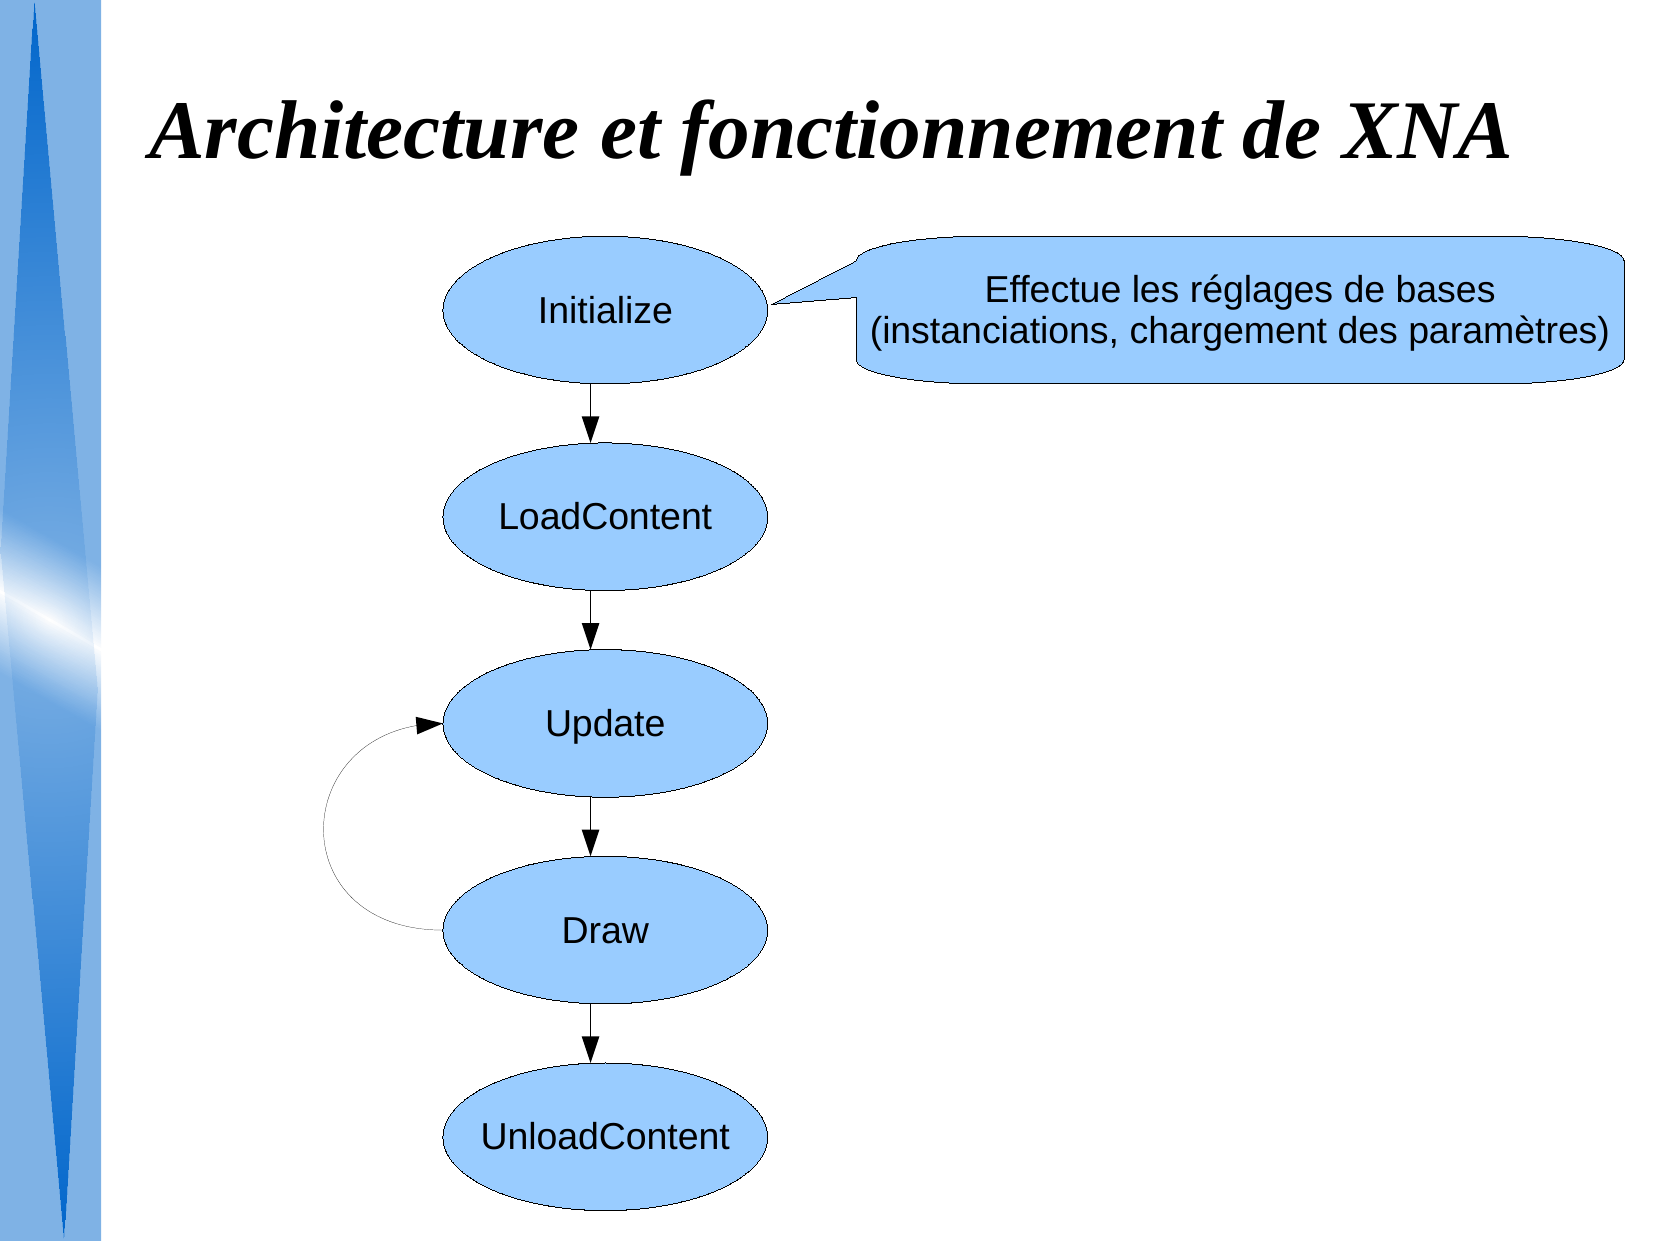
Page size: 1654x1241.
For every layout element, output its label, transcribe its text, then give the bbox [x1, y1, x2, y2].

text_box Initialize [442, 236, 768, 384]
title Architecture et fonctionnement de XNA [138, 84, 1527, 177]
text_box LoadContent [442, 442, 768, 591]
text_box Draw [442, 856, 768, 1004]
text_box Effectue les réglages de bases (instanciations, chargement des paramètres) [771, 236, 1625, 384]
text_box UnloadContent [442, 1062, 768, 1211]
text_box Update [442, 649, 768, 798]
